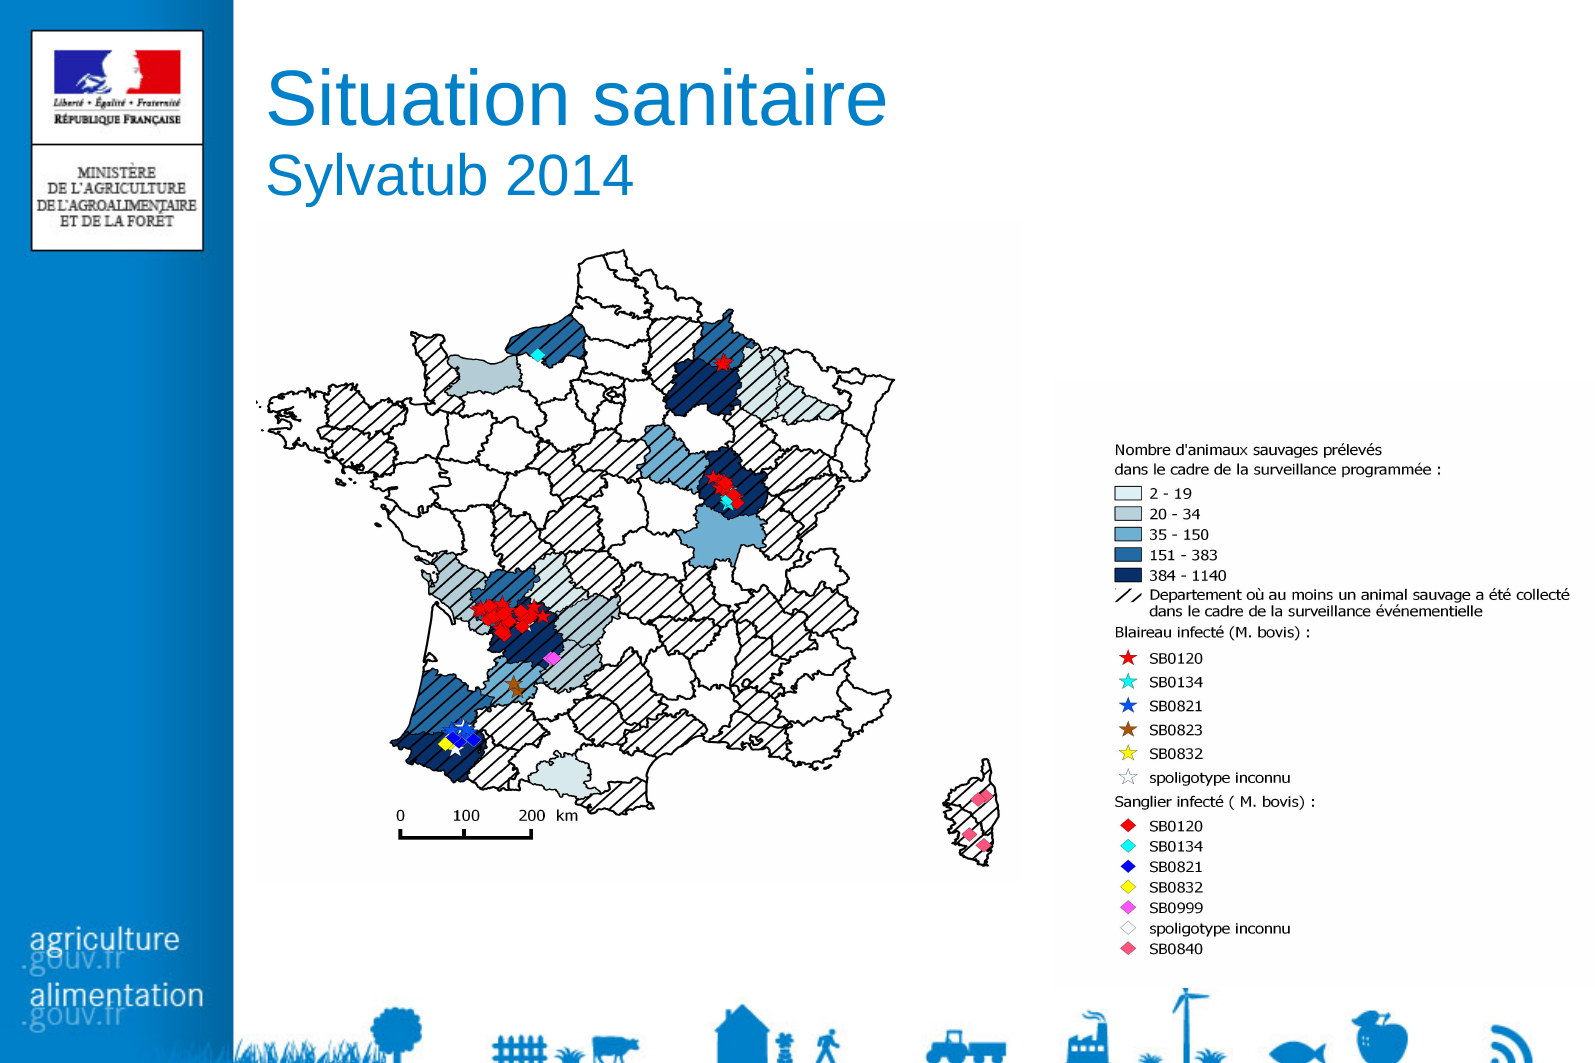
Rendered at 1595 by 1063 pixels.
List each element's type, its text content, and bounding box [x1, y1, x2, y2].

picture [0, 0, 1595, 1063]
title Situation sanitaire Sylvatub 2014 [265, 42, 1536, 220]
